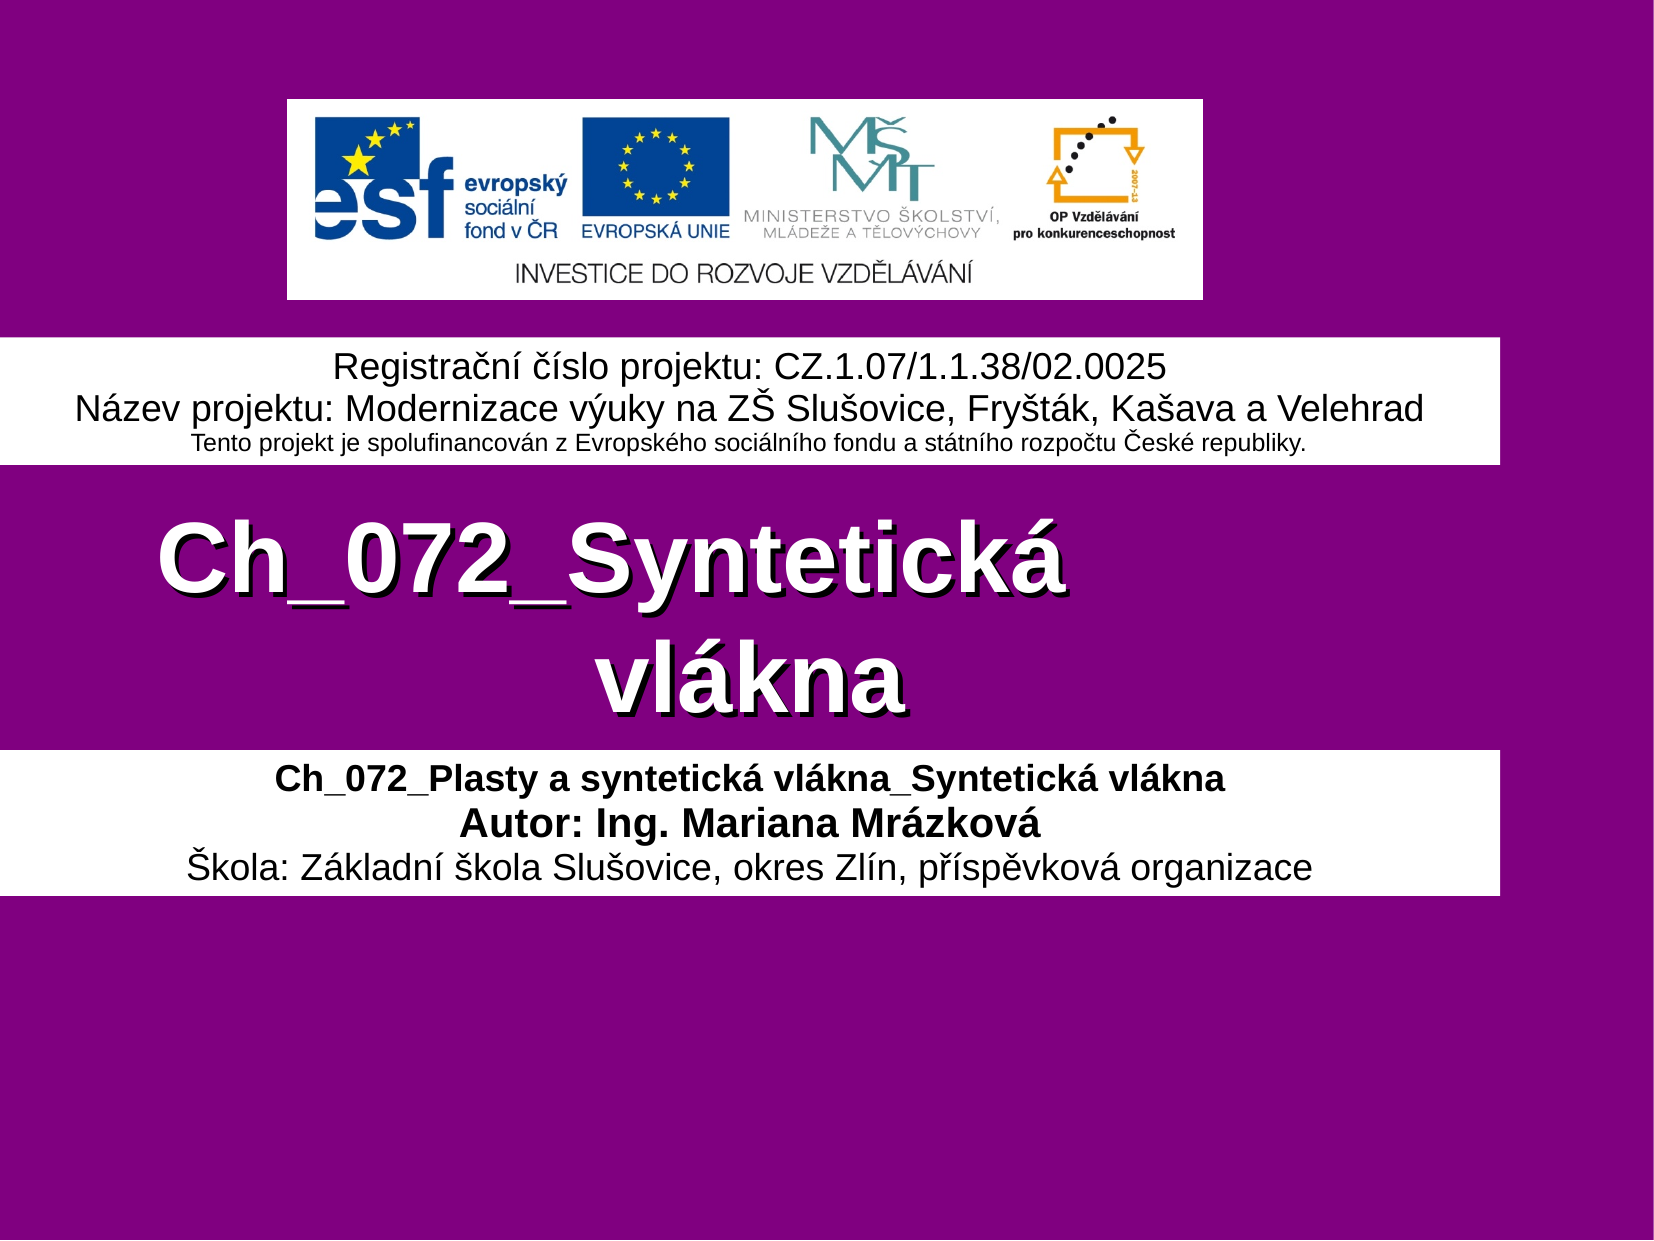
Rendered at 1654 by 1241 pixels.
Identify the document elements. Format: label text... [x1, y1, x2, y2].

picture [287, 99, 1203, 300]
text_box Ch_072_Plasty a syntetická vlákna_Syntetická vlákna Autor: Ing. Mariana Mrázková Škola: Základní škola Slušovice, okres Zlín, příspěvková organizace [0, 750, 1501, 896]
title Ch_072_Syntetická vlákna [112, 484, 1388, 741]
text_box Registrační číslo projektu: CZ.1.07/1.1.38/02.0025 Název projektu: Modernizace výuky na ZŠ Slušovice, Fryšták, Kašava a Velehrad Tento projekt je spolufinancován z Evropského sociálního fondu a státního rozpočtu České republiky. [0, 337, 1501, 465]
